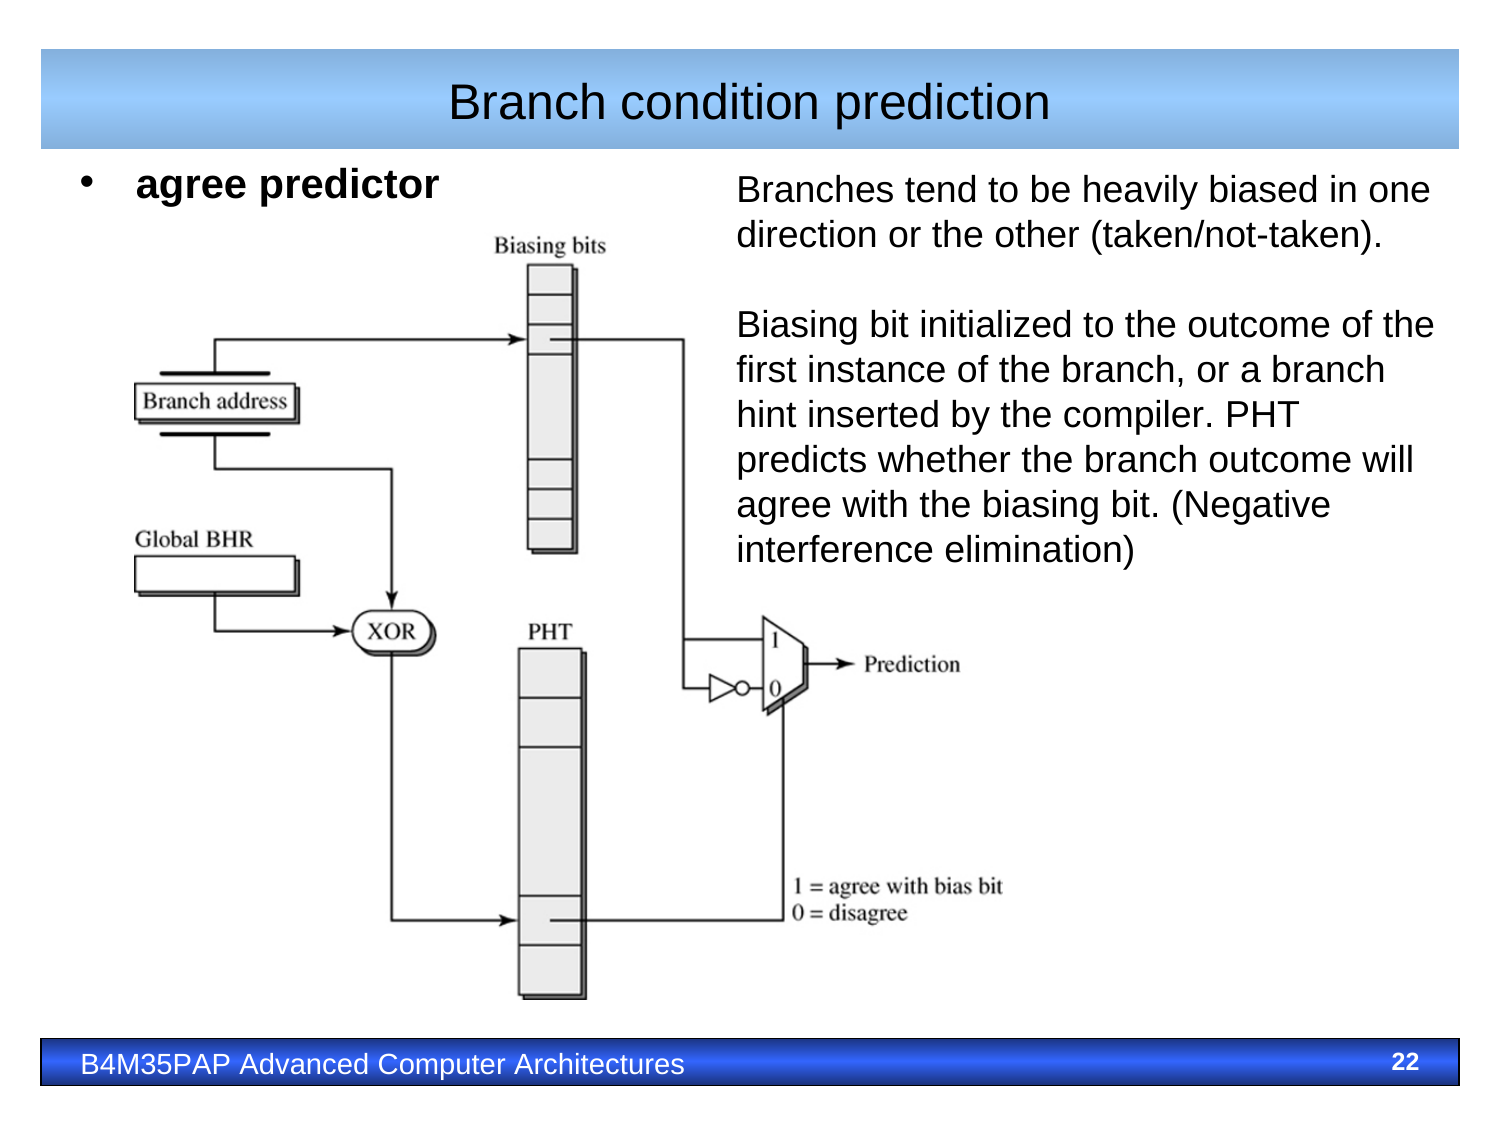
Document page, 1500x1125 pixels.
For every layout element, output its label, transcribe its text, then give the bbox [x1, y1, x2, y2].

text_box Branches tend to be heavily biased in one direction or the other (taken/not-taken). Biasing bit initialized to the outcome of the first instance of the branch, or a branch hint inserted by the compiler. PHT predicts whether the branch outcome will agree with the biasing bit. (Negative interference elimination) [721, 157, 1454, 623]
title Branch condition prediction [41, 49, 1459, 149]
text_box agree predictor [64, 148, 1436, 1000]
